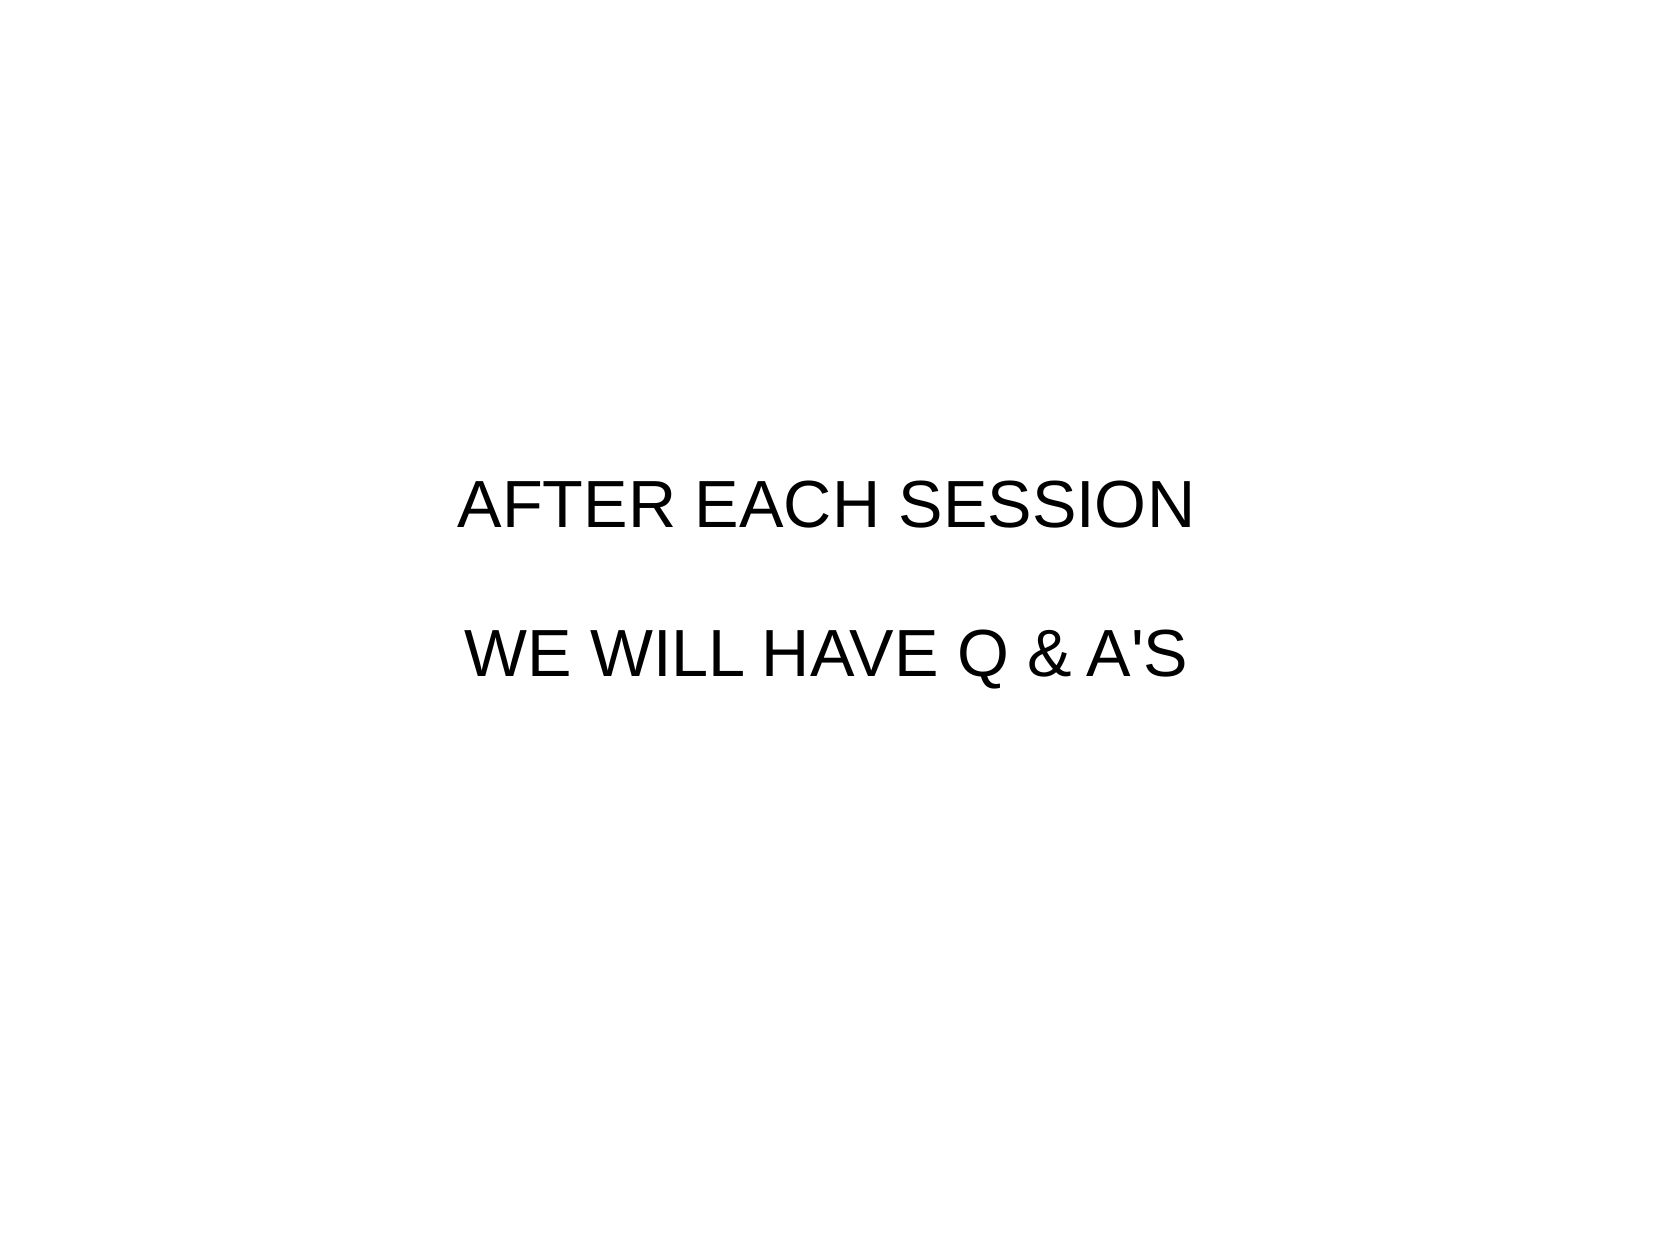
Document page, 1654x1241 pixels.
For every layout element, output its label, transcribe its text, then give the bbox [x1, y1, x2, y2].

subtitle AFTER EACH SESSION WE WILL HAVE Q & A'S [82, 49, 1571, 1109]
